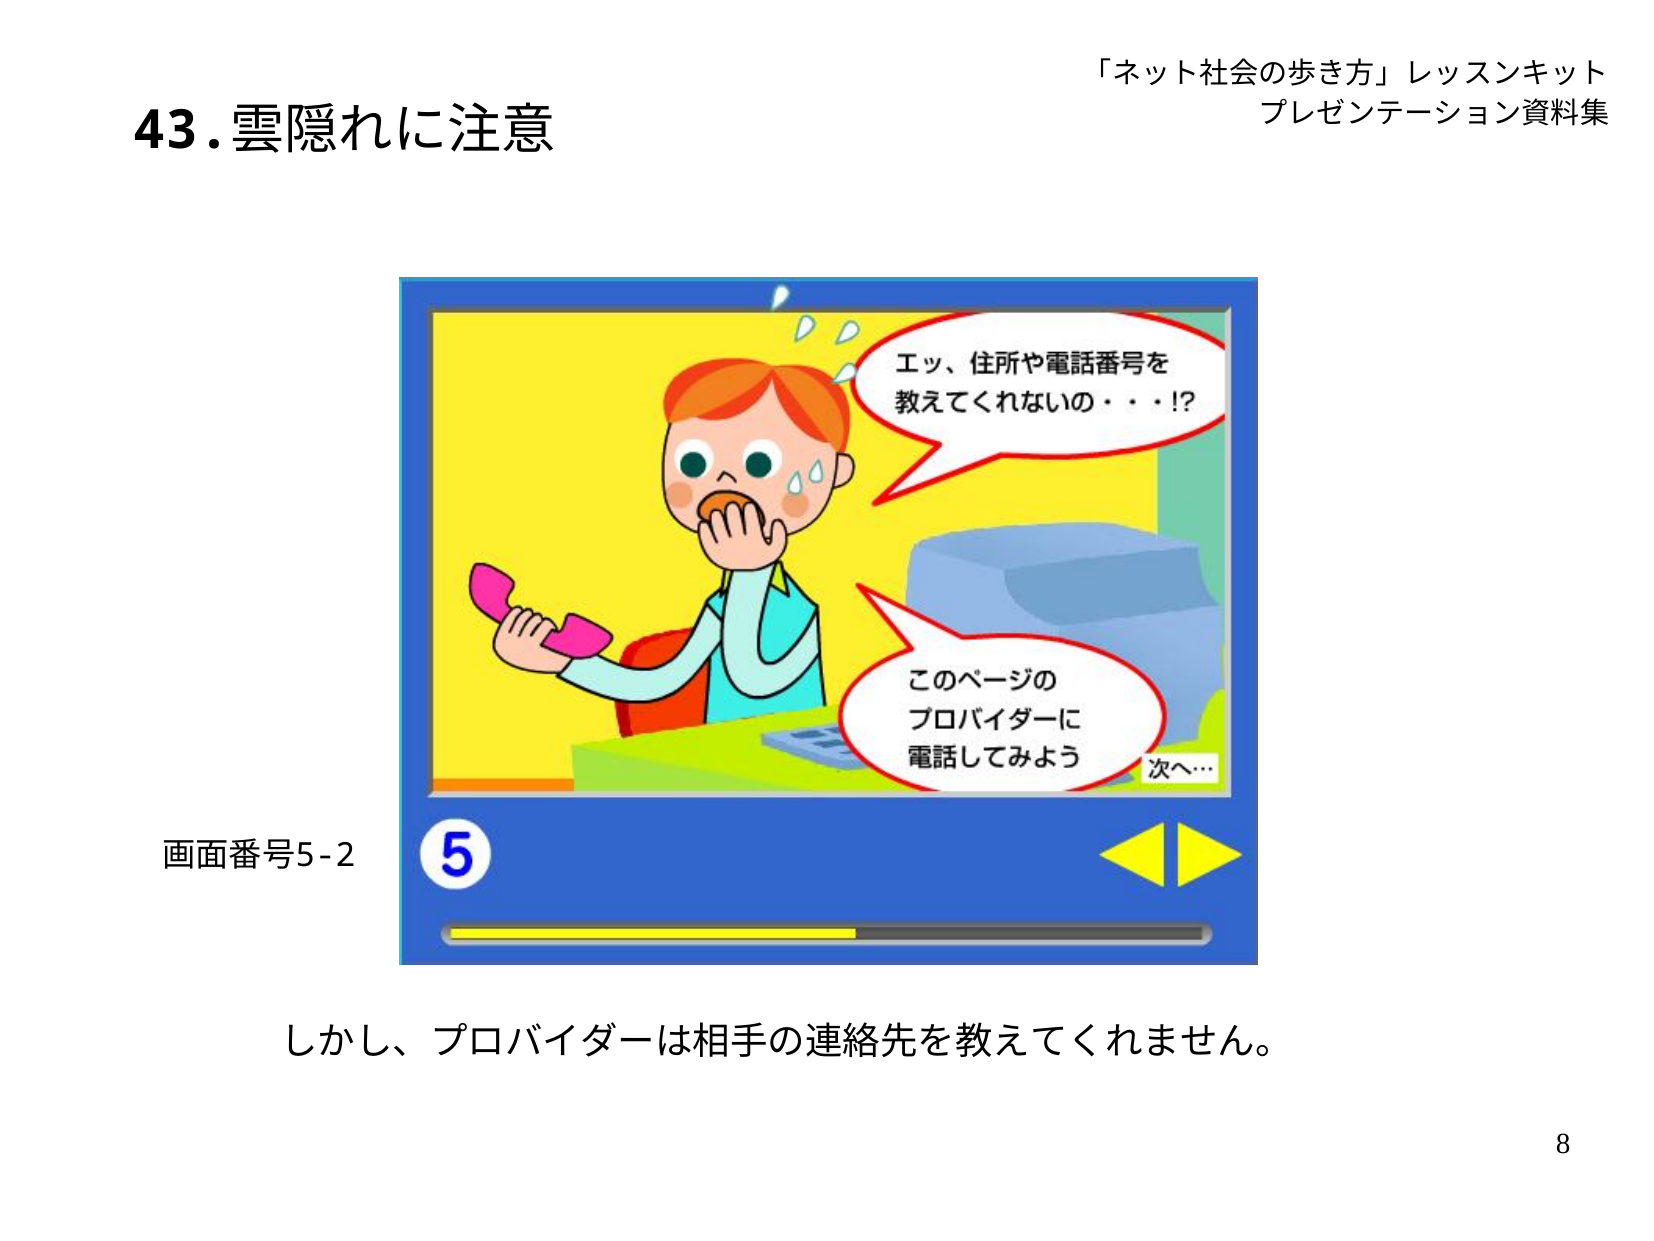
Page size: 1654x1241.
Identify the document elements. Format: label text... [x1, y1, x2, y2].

text_box 画面番号5-2 [147, 826, 384, 882]
text_box 43.雲隠れに注意 [118, 88, 1241, 169]
picture [399, 277, 1258, 965]
text_box しかし、プロバイダーは相手の連絡先を教えてくれません。 [265, 1003, 1447, 1074]
text_box 「ネット社会の歩き方」レッスンキット プレゼンテーション資料集 [1062, 44, 1625, 139]
